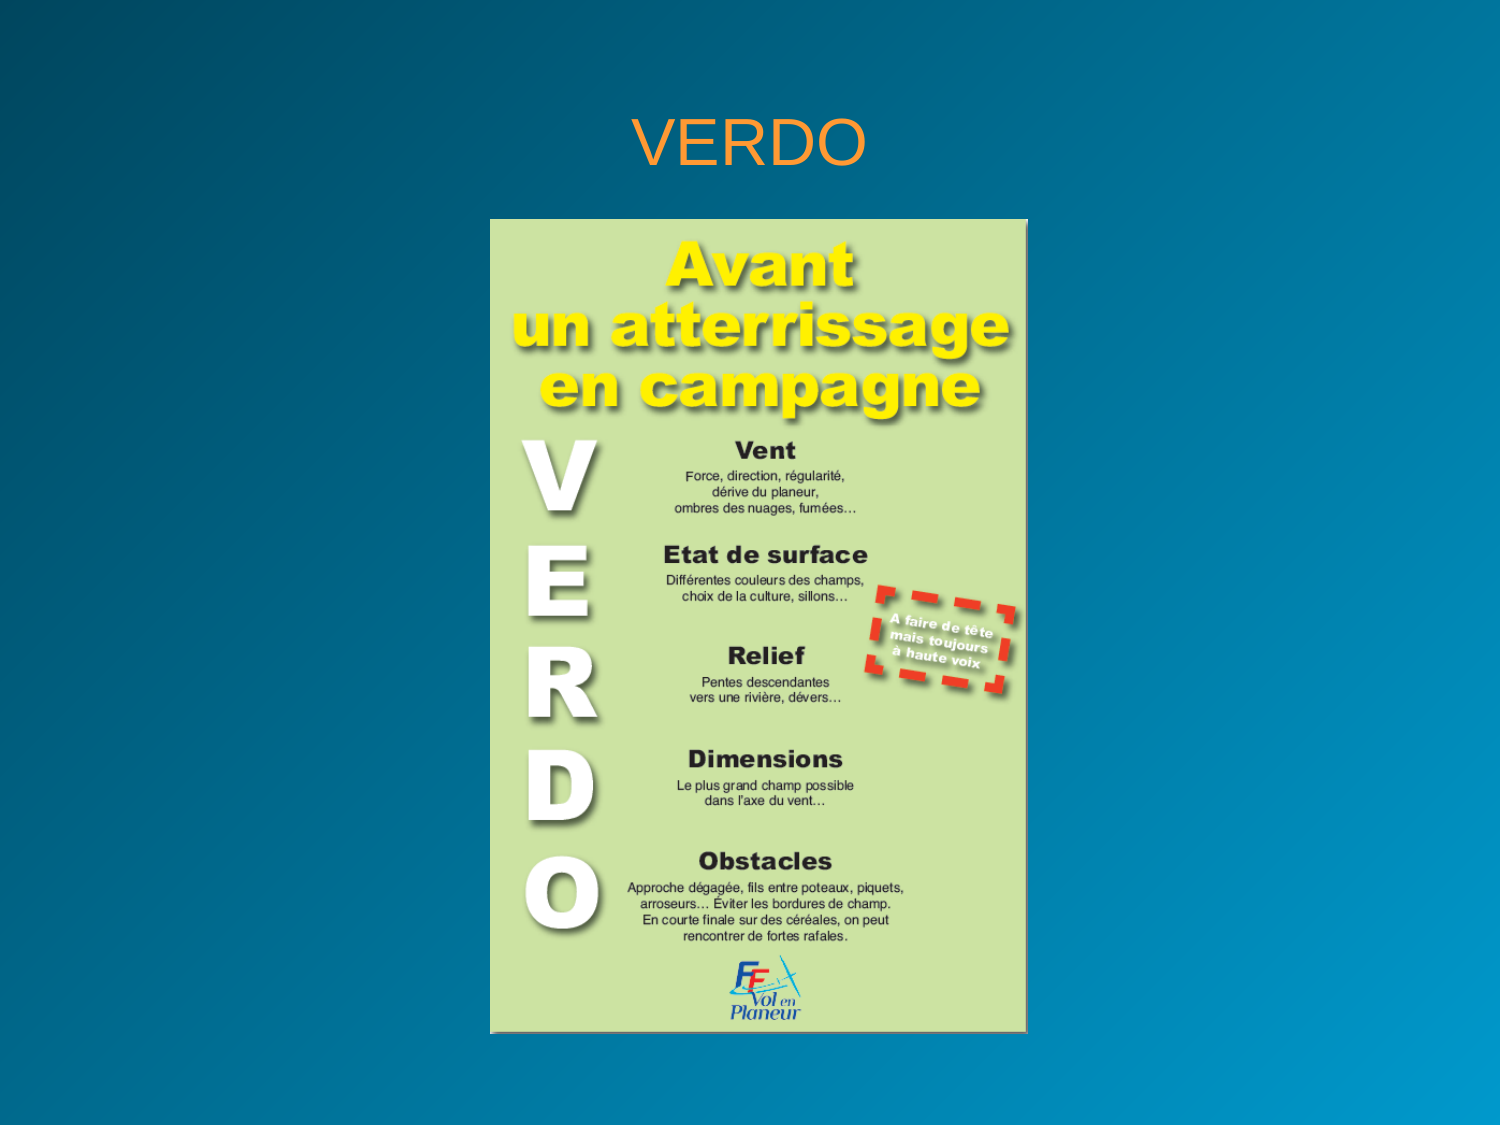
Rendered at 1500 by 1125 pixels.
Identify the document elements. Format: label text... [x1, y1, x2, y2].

title VERDO [75, 45, 1426, 233]
picture [491, 220, 1027, 1033]
